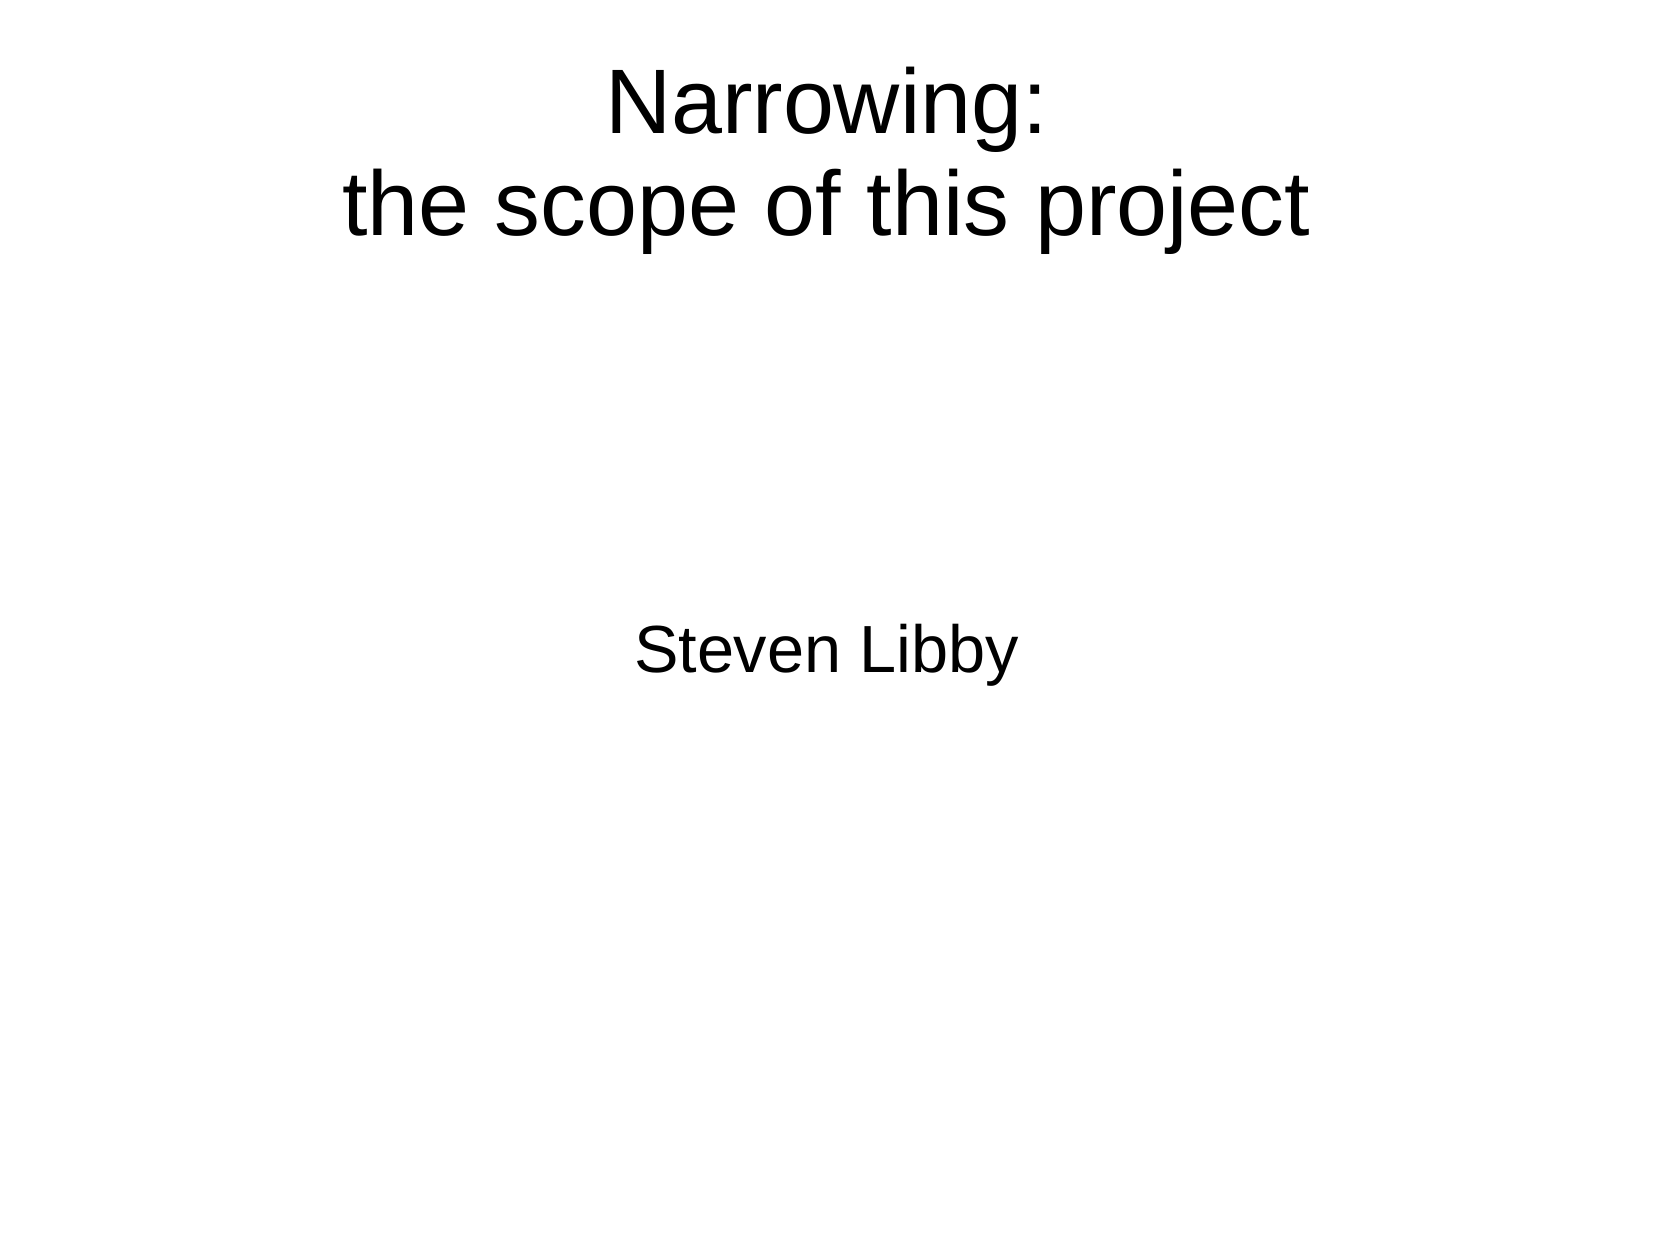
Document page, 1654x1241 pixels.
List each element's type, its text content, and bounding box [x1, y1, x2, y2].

subtitle Steven Libby [82, 290, 1571, 1010]
title Narrowing: the scope of this project [82, 49, 1571, 257]
